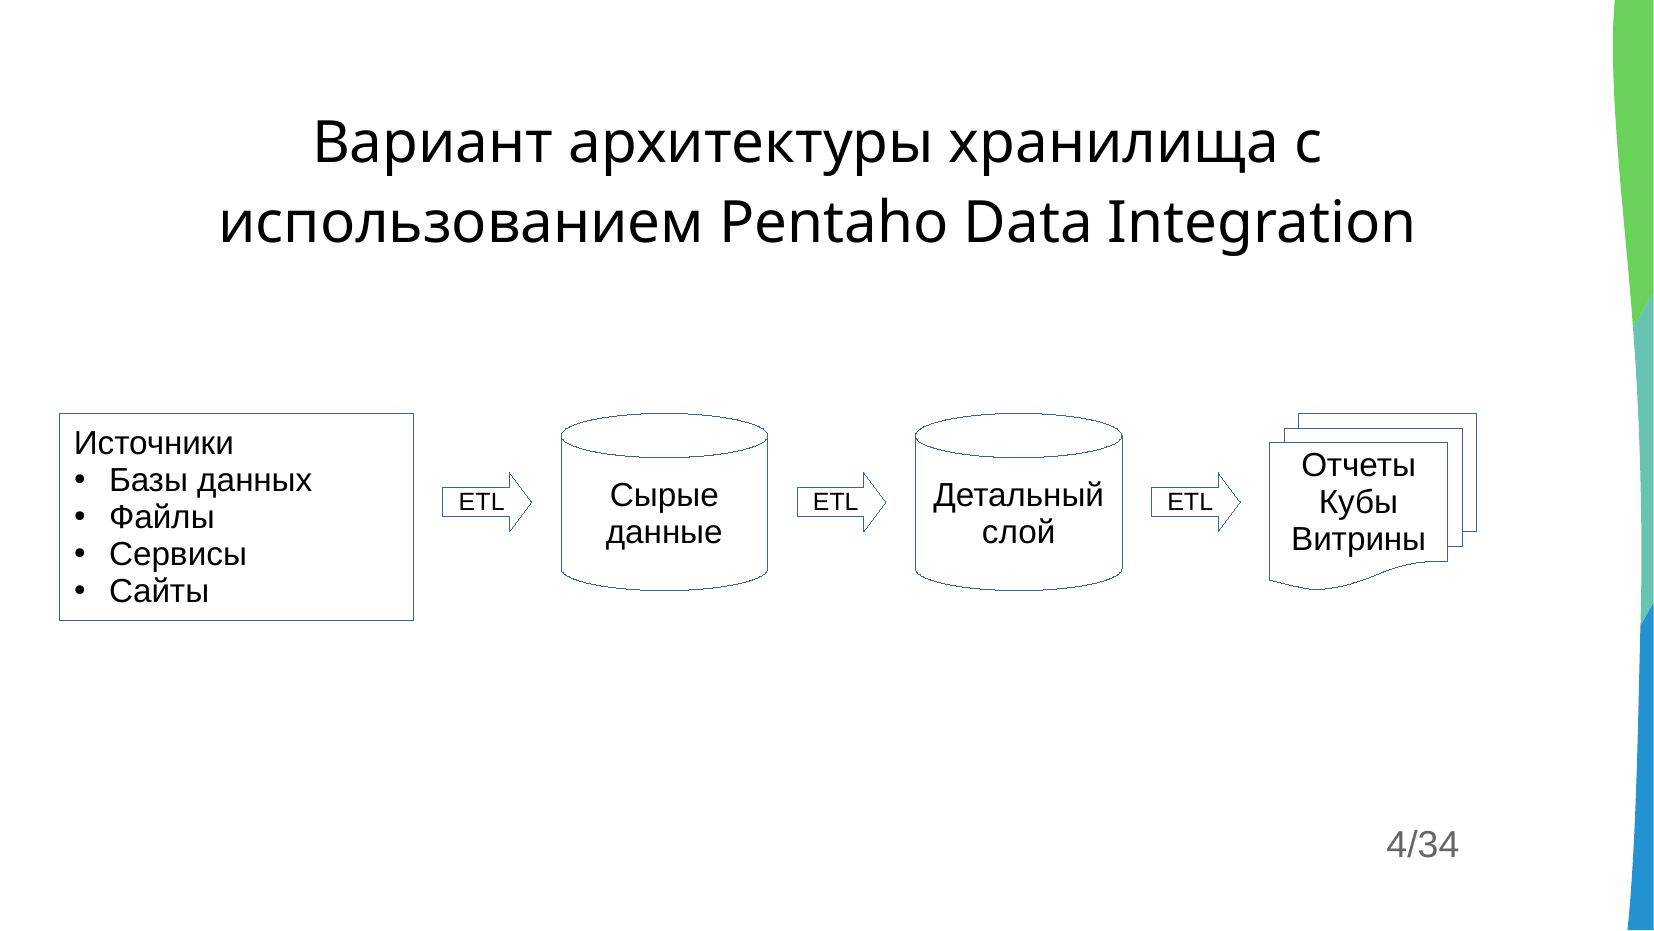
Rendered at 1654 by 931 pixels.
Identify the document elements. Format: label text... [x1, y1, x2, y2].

text_box Источники Базы данных Файлы Сервисы Cайты [59, 413, 414, 621]
text_box Сырые данные [561, 439, 768, 591]
text_box ETL [1151, 472, 1241, 532]
text_box <номер>/34 [1380, 815, 1616, 873]
title Вариант архитектуры хранилища с использованием Pentaho Data Integration [104, 100, 1530, 260]
text_box Отчеты Кубы Витрины [1269, 413, 1477, 590]
text_box ETL [442, 472, 532, 532]
text_box ETL [797, 472, 886, 532]
text_box Детальный слой [915, 436, 1123, 591]
